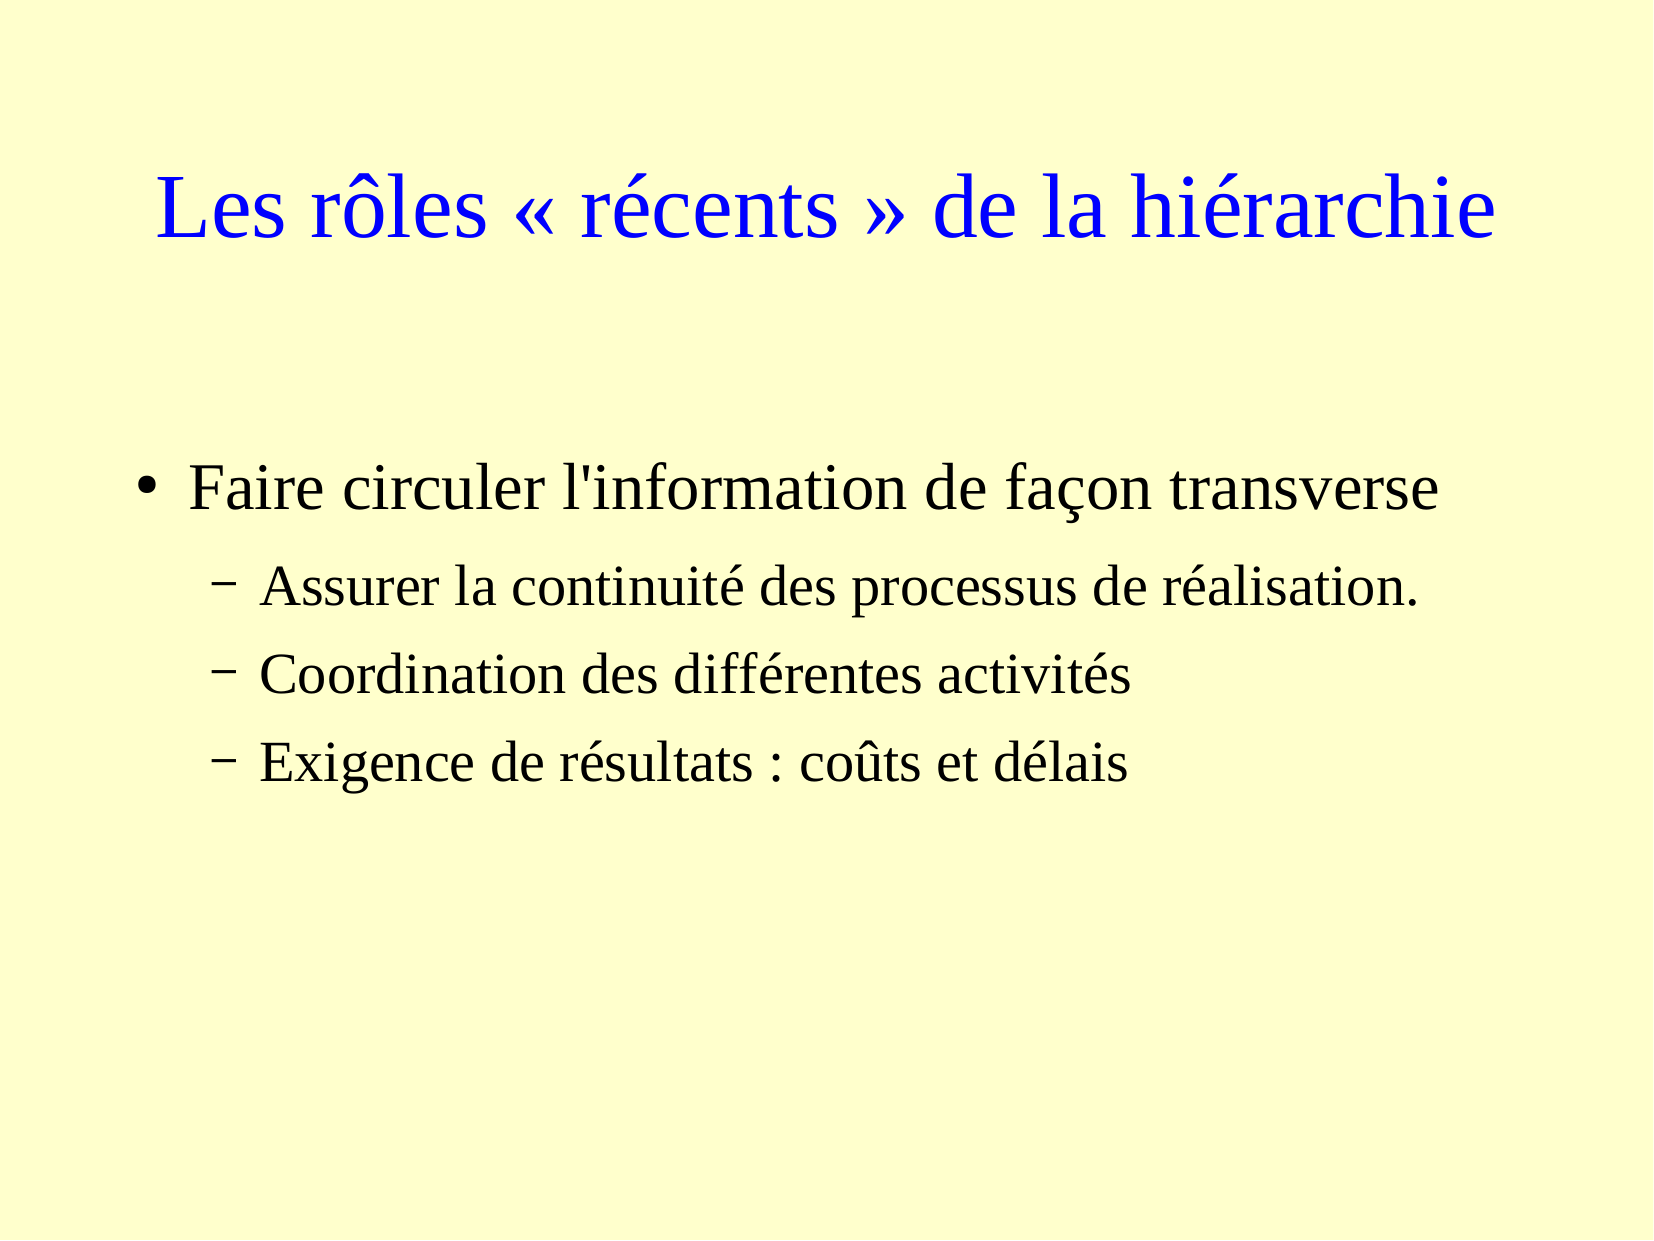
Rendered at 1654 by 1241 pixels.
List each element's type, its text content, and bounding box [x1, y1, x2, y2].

title Les rôles « récents » de la hiérarchie [121, 102, 1534, 311]
list Faire circuler l'information de façon transverse Assurer la continuité des processus de réalisation. Coordination des différentes activités Exigence de résultats : coûts et délais [117, 449, 1530, 1051]
